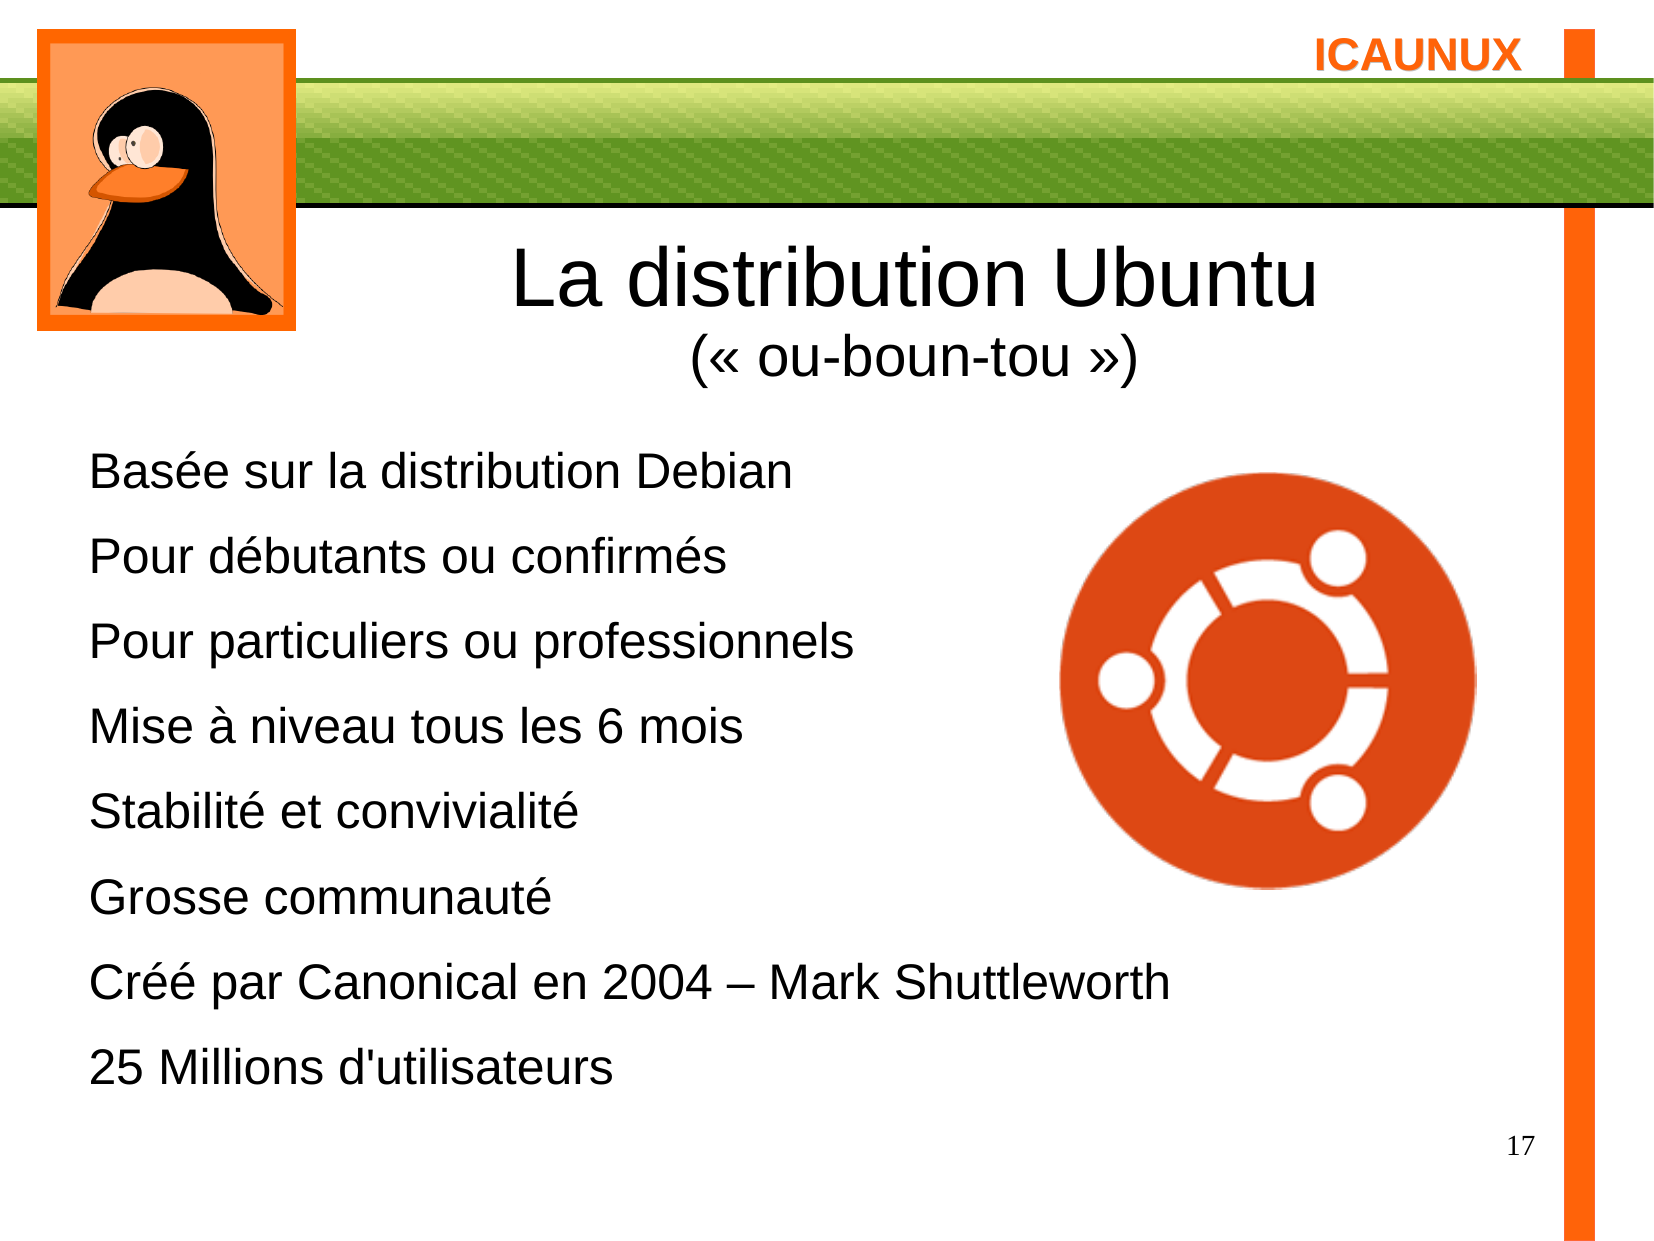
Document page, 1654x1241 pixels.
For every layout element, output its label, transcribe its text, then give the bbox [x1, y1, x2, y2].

title La distribution Ubuntu (« ou-boun-tou ») [324, 221, 1506, 398]
picture [1059, 472, 1477, 890]
picture [0, 29, 1654, 331]
list Basée sur la distribution Debian Pour débutants ou confirmés Pour particuliers ou professionnels Mise à niveau tous les 6 mois Stabilité et convivialité Grosse communauté Créé par Canonical en 2004 – Mark Shuttleworth 25 Millions d'utilisateurs [88, 442, 1512, 1148]
